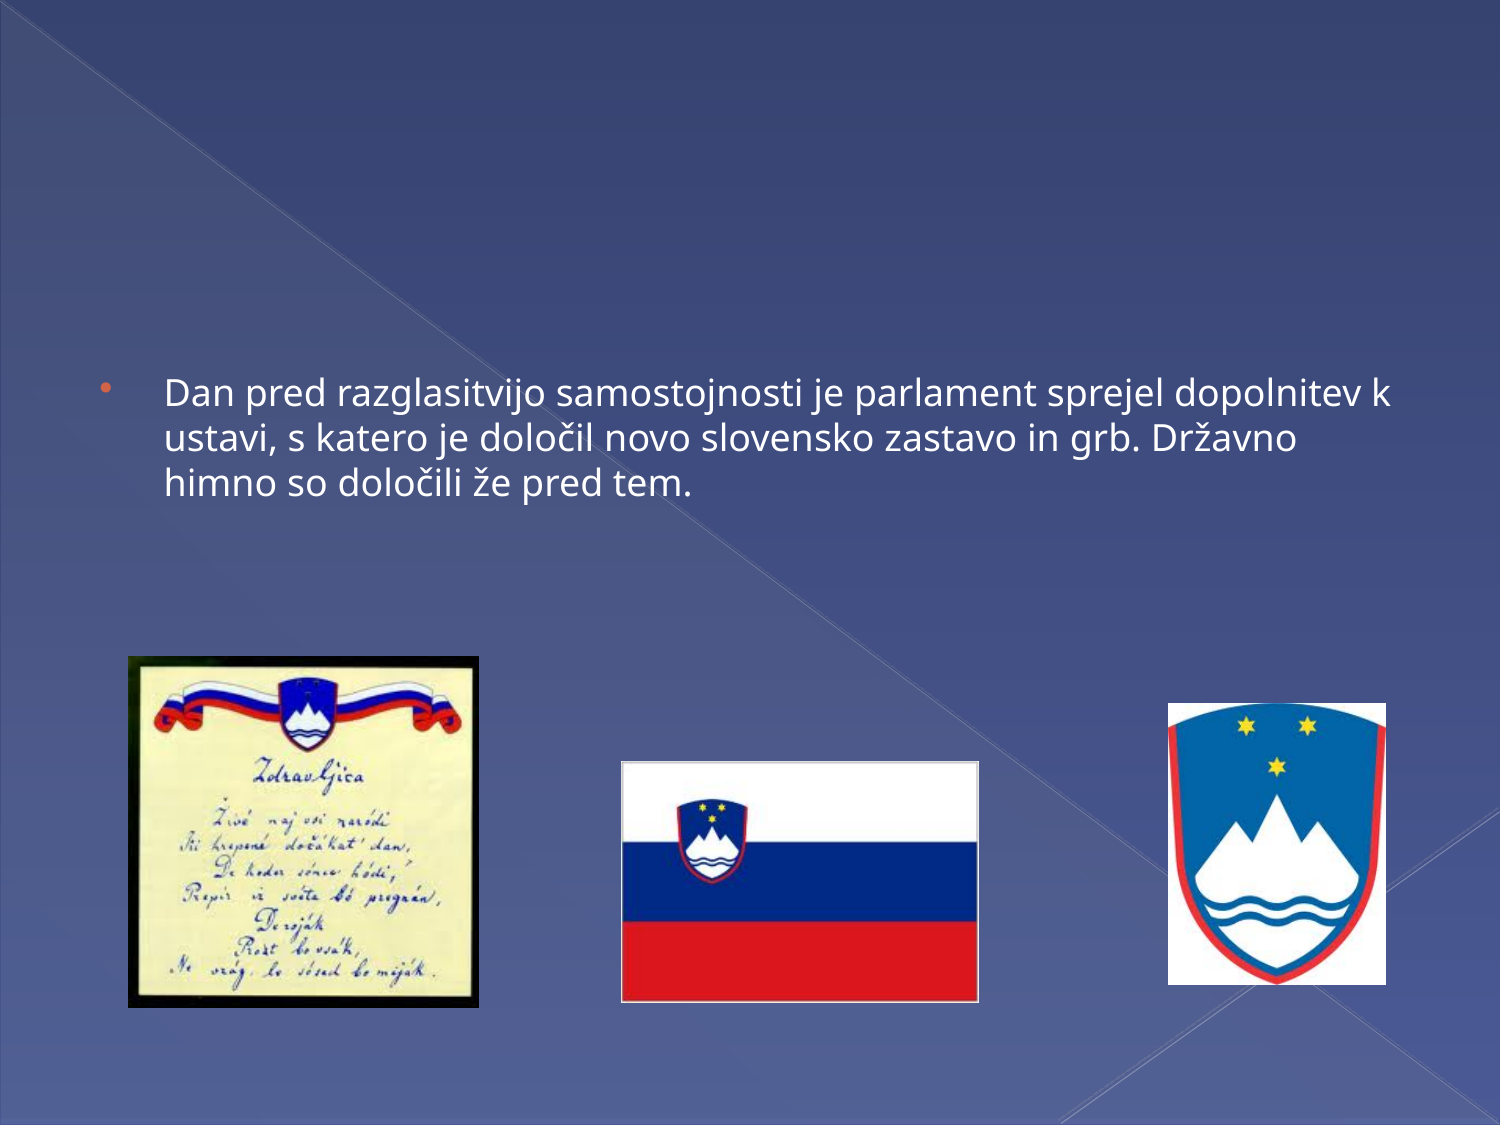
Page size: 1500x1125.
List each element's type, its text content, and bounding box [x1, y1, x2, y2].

picture [128, 656, 479, 1008]
list Dan pred razglasitvijo samostojnosti je parlament sprejel dopolnitev k ustavi, s katero je določil novo slovensko zastavo in grb. Državno himno so določili že pred tem. [75, 308, 1425, 1059]
picture [1168, 703, 1386, 985]
picture [621, 761, 979, 1003]
